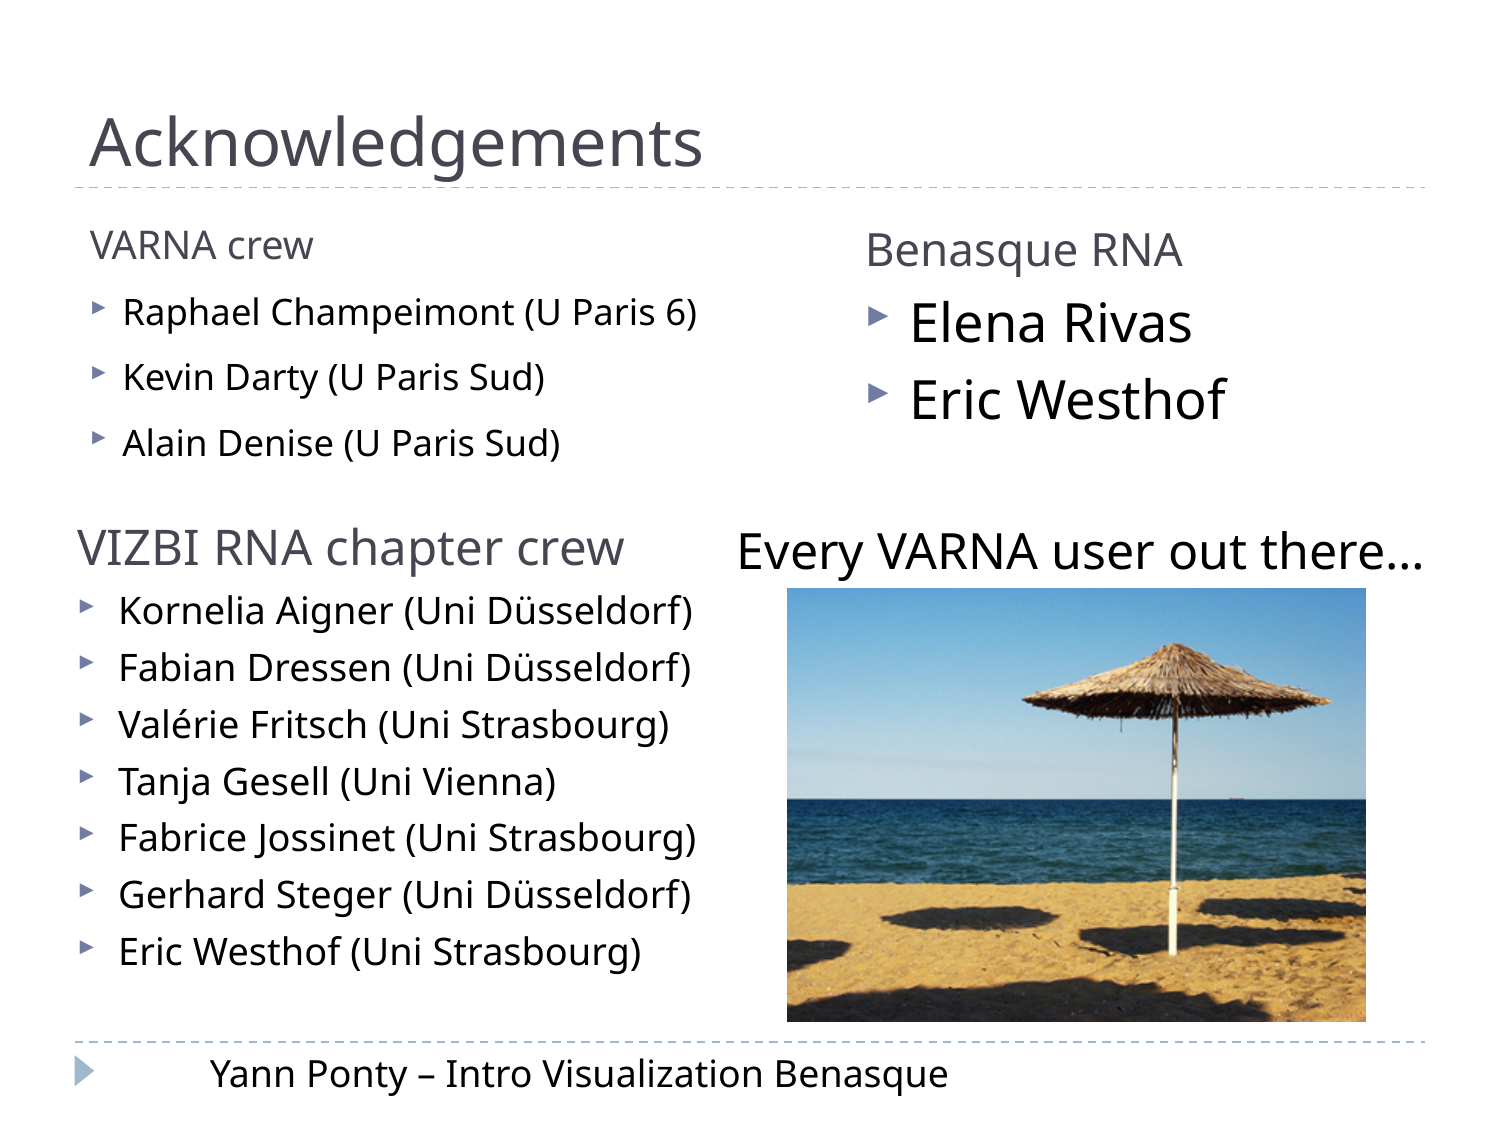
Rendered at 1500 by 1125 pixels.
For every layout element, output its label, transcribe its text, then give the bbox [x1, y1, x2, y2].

text_box VIZBI RNA chapter crew Kornelia Aigner (Uni Düsseldorf) Fabian Dressen (Uni Düsseldorf) Valérie Fritsch (Uni Strasbourg) Tanja Gesell (Uni Vienna) Fabrice Jossinet (Uni Strasbourg) Gerhard Steger (Uni Düsseldorf) Eric Westhof (Uni Strasbourg) [62, 508, 763, 988]
text_box Every VARNA user out there… [712, 512, 1450, 588]
title Acknowledgements [75, 24, 1425, 188]
list VARNA crew Raphael Champeimont (U Paris 6) Kevin Darty (U Paris Sud) Alain Denise (U Paris Sud) [75, 212, 738, 475]
picture [787, 588, 1366, 1022]
text_box Benasque RNA Elena Rivas Eric Westhof [849, 213, 1425, 476]
